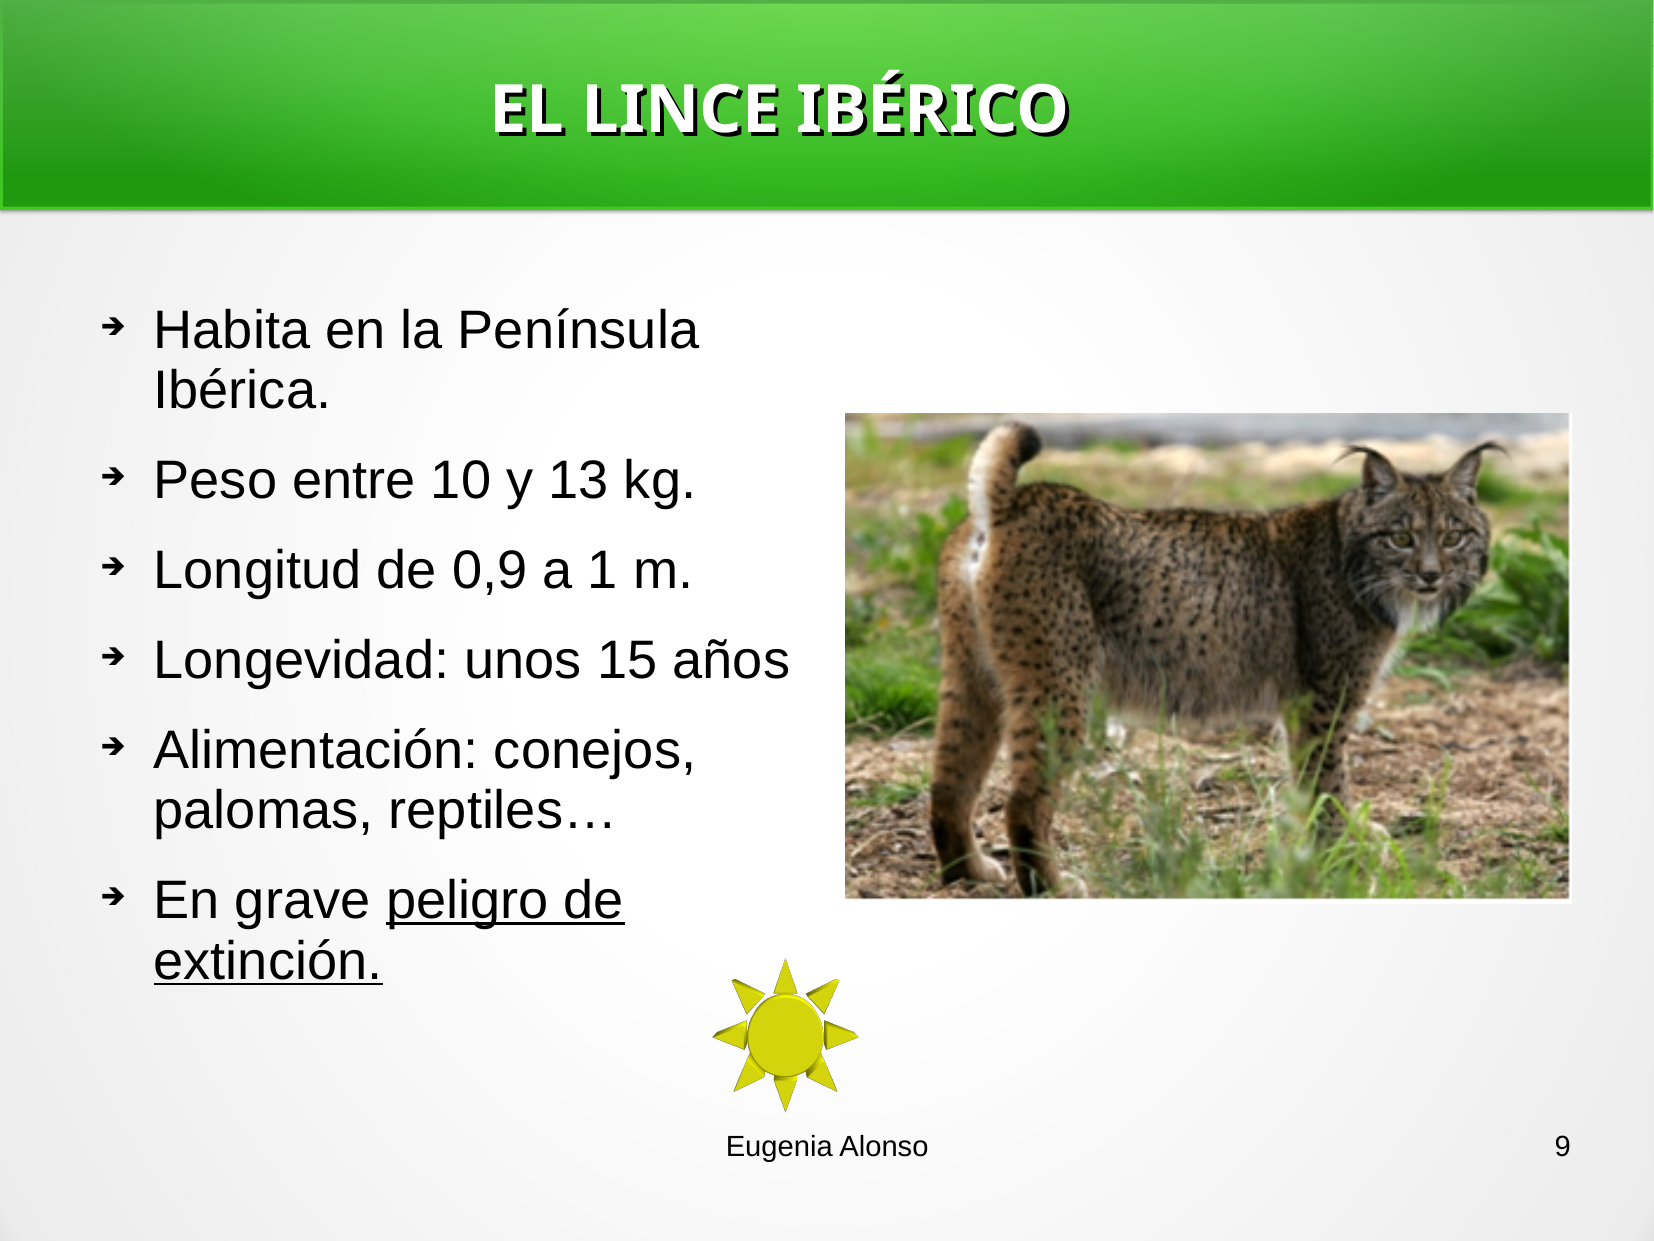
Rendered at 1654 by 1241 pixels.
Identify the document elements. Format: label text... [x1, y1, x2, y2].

title EL LINCE IBÉRICO [35, 35, 1524, 178]
list Habita en la Península Ibérica. Peso entre 10 y 13 kg. Longitud de 0,9 a 1 m. Longevidad: unos 15 años Alimentación: conejos, palomas, reptiles… En grave peligro de extinción. [82, 299, 809, 1019]
picture [845, 413, 1572, 904]
